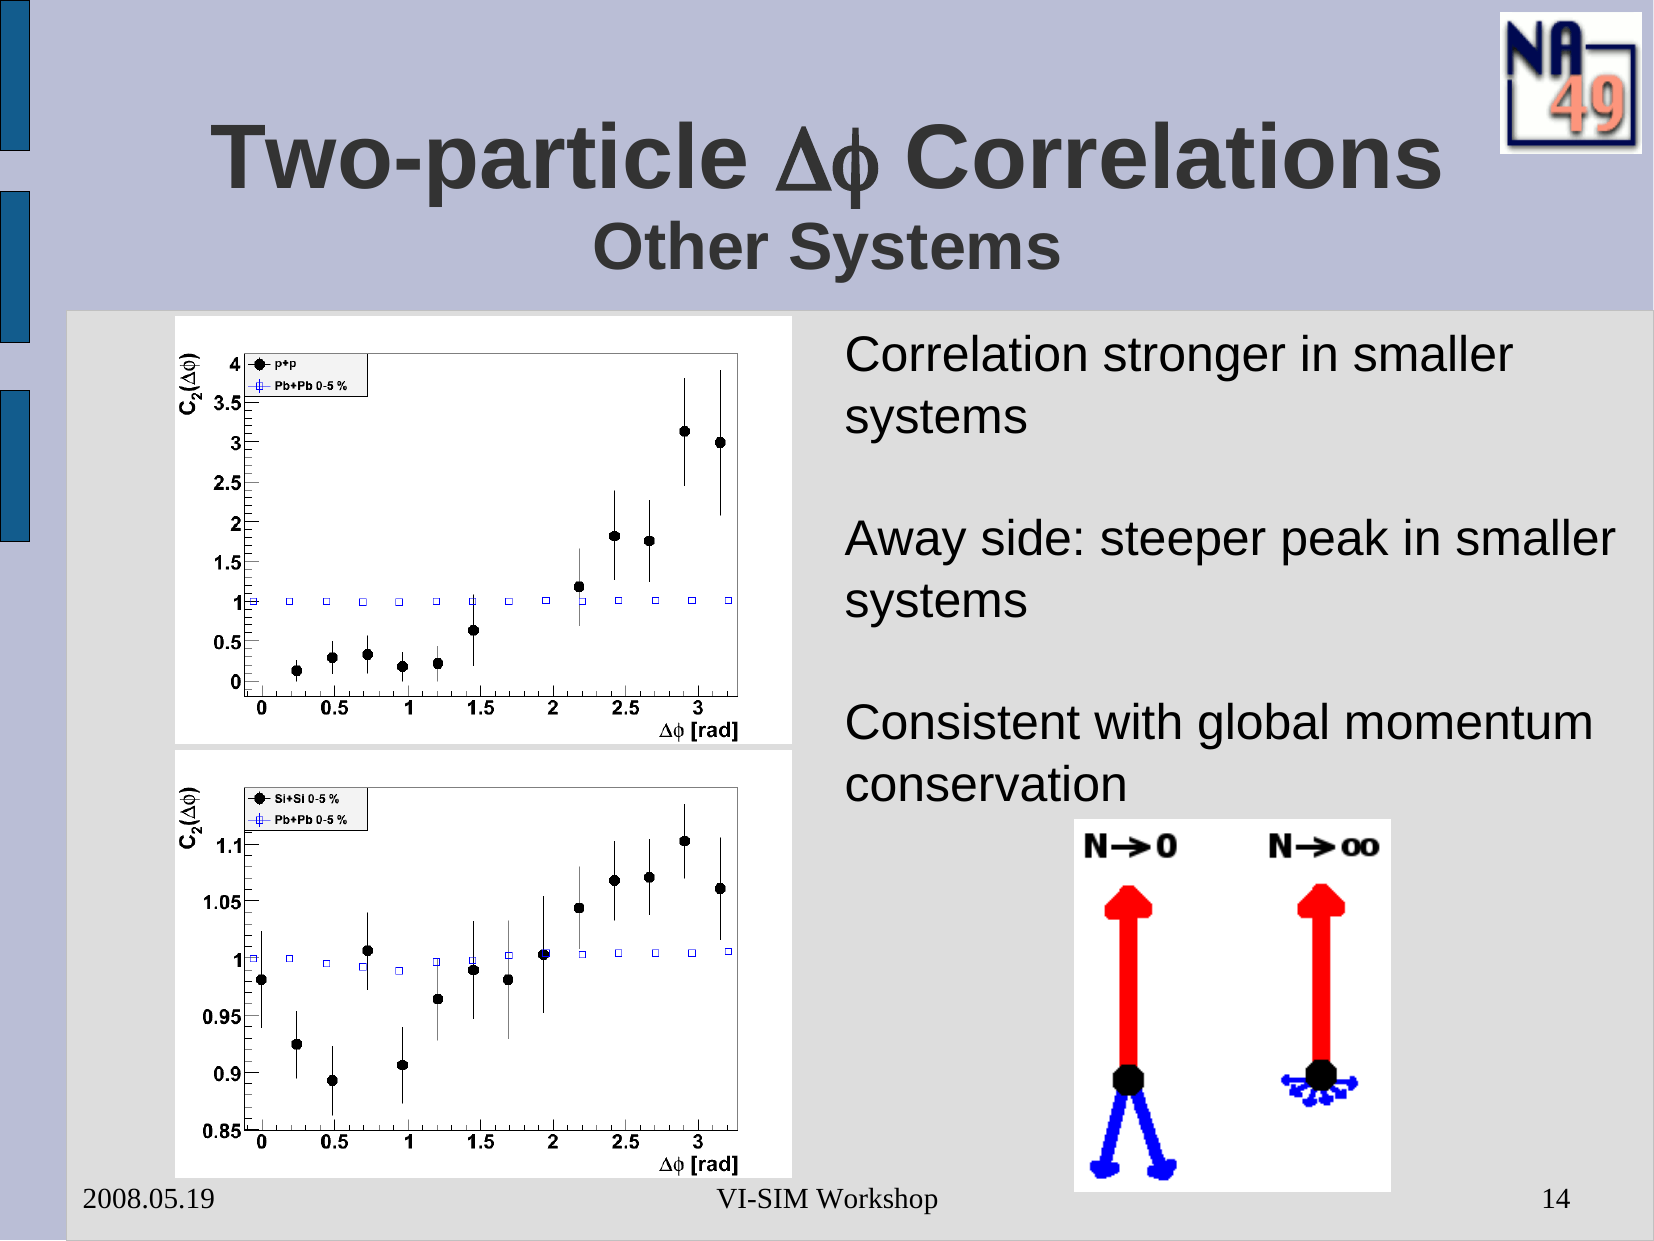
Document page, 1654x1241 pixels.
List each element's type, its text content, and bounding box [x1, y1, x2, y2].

picture [1500, 12, 1642, 154]
picture [175, 750, 792, 1178]
picture [175, 316, 792, 744]
list Correlation stronger in smaller systems Away side: steeper peak in smaller systems Consistent with global momentum conservation [826, 321, 1629, 833]
title Two-particle Df Correlations Other Systems [121, 97, 1534, 292]
picture [1074, 819, 1391, 1192]
